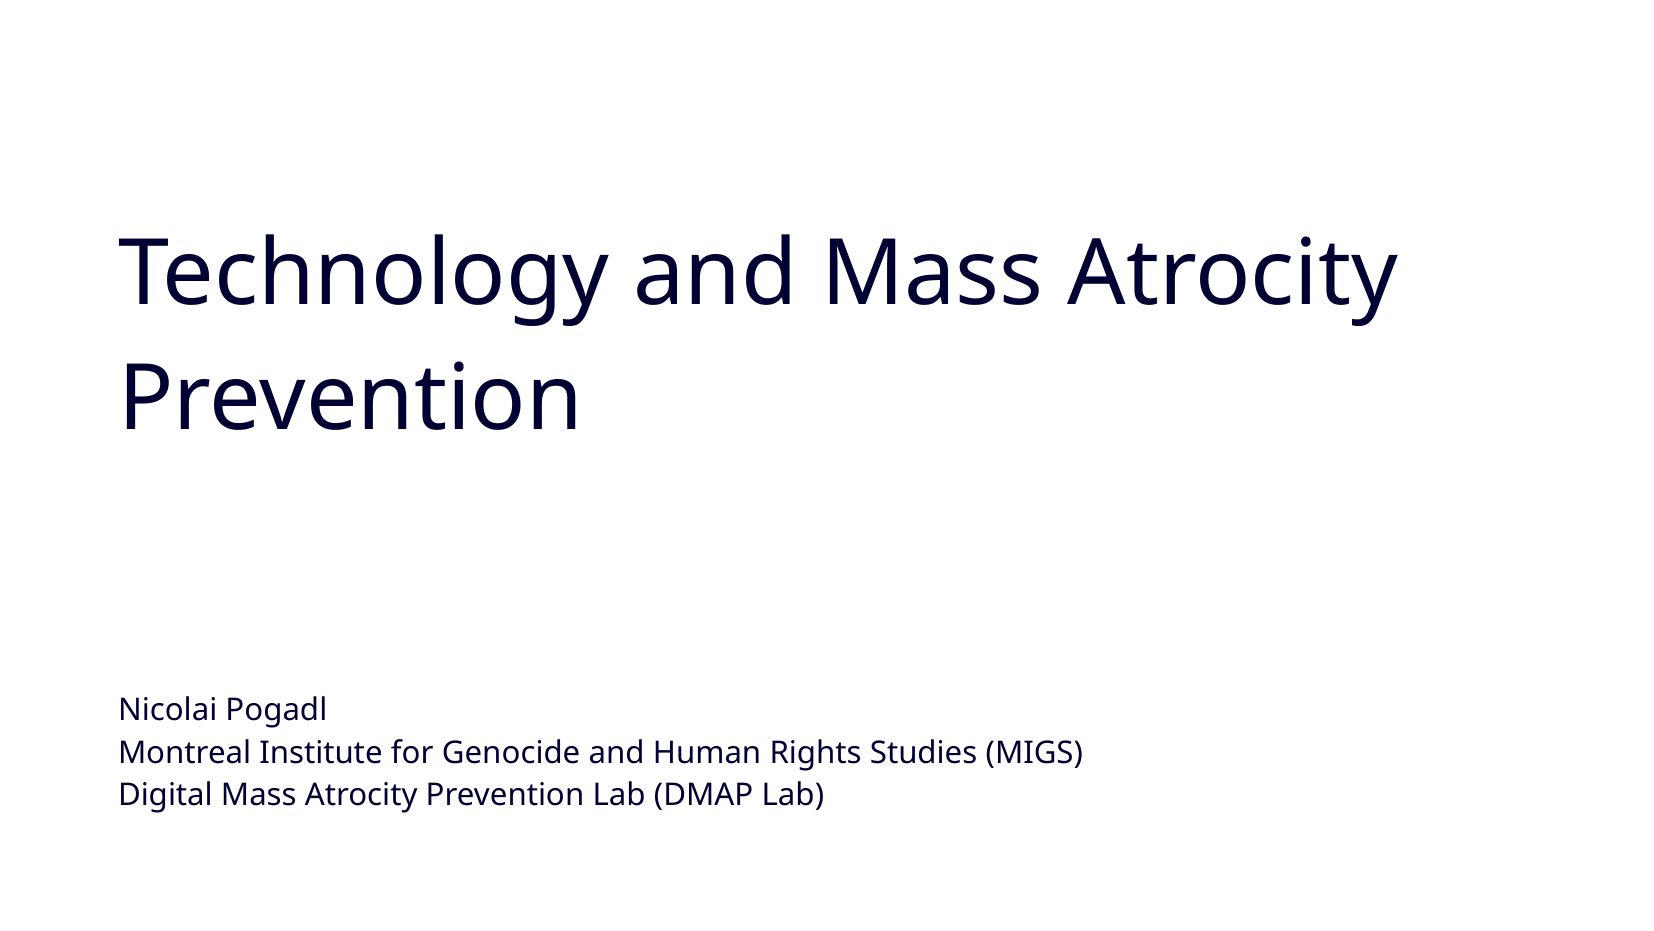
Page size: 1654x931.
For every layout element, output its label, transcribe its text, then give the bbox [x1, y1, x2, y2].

subtitle Technology and Mass Atrocity Prevention Nicolai Pogadl Montreal Institute for Genocide and Human Rights Studies (MIGS) Digital Mass Atrocity Prevention Lab (DMAP Lab) [82, 0, 1571, 931]
